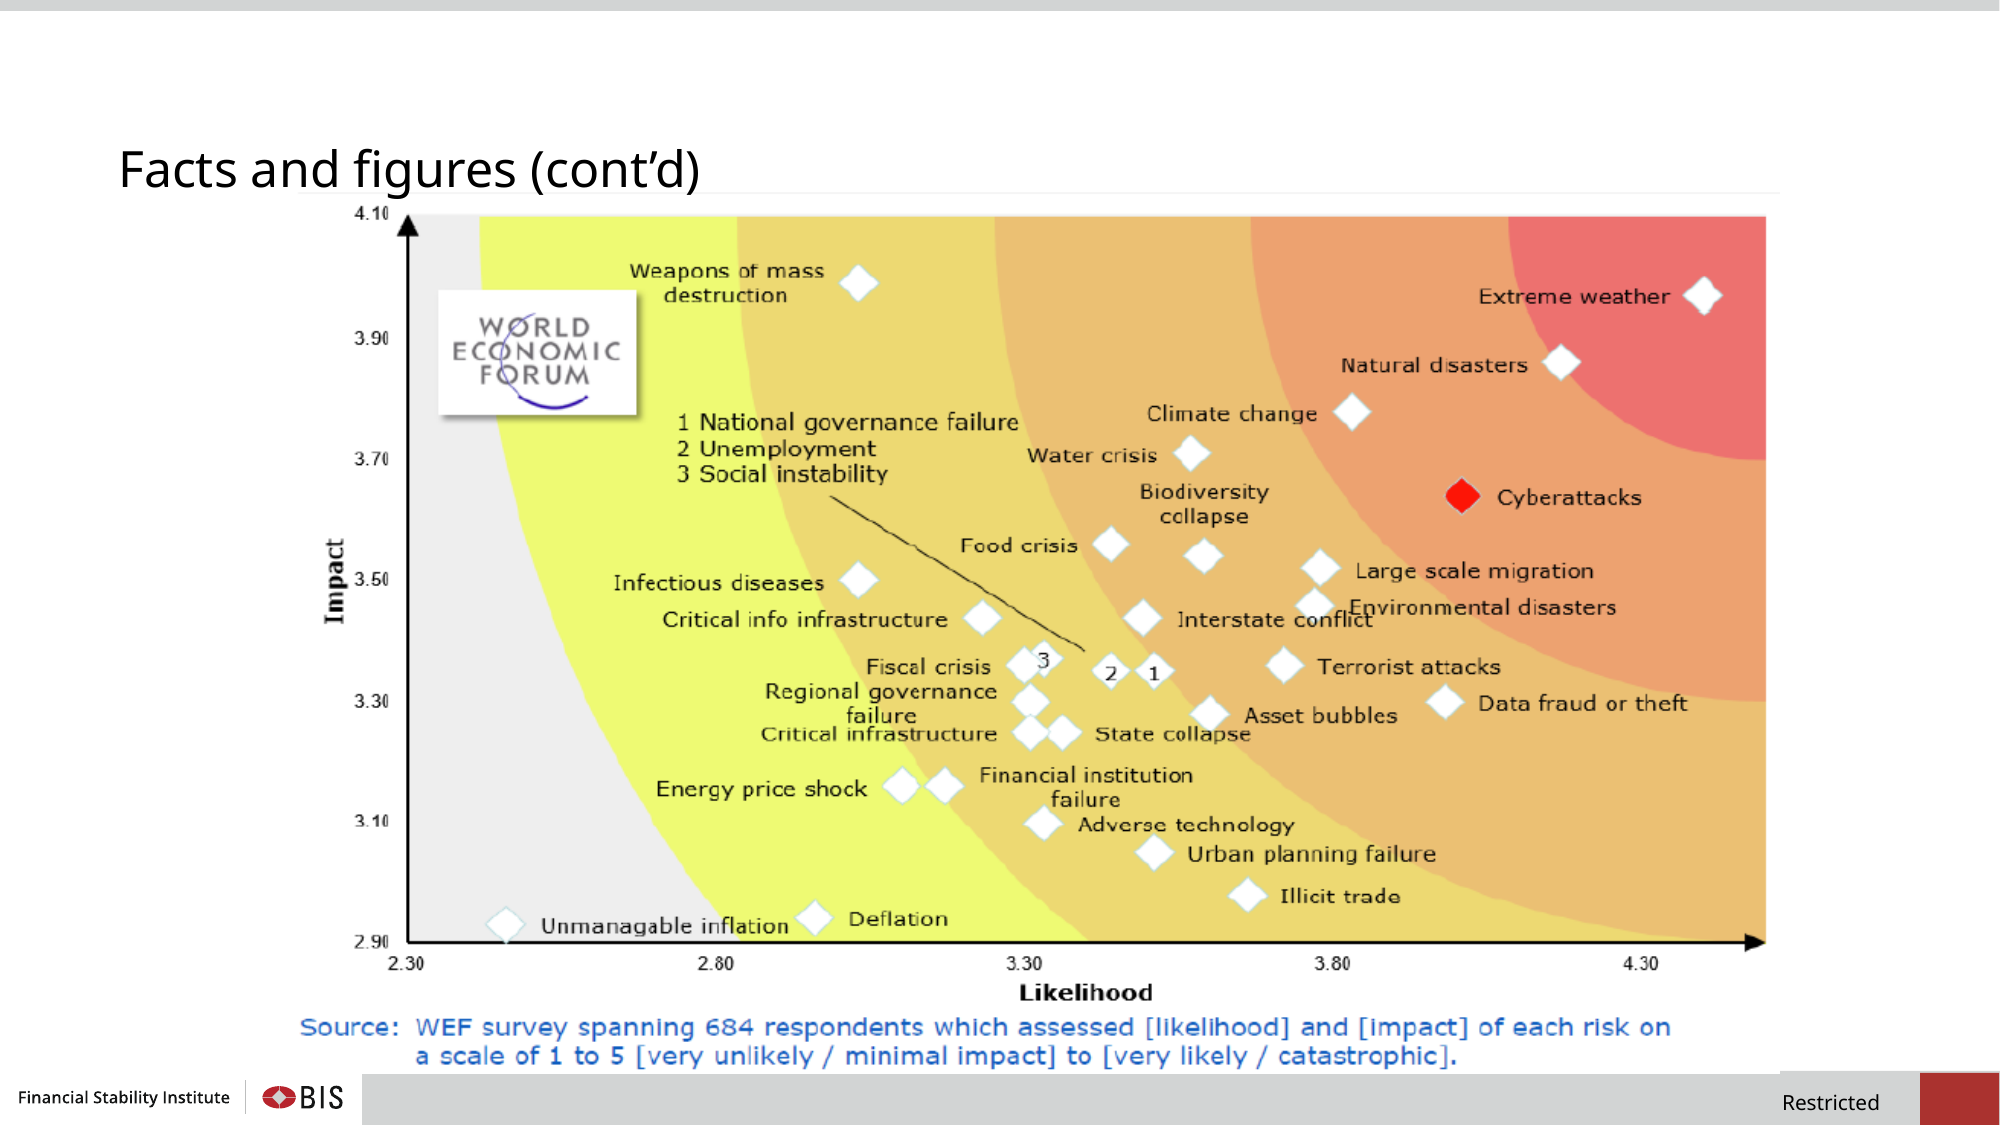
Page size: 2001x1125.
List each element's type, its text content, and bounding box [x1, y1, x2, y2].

text_box Facts and figures (cont’d) [118, 137, 1863, 214]
picture [280, 214, 1780, 1075]
